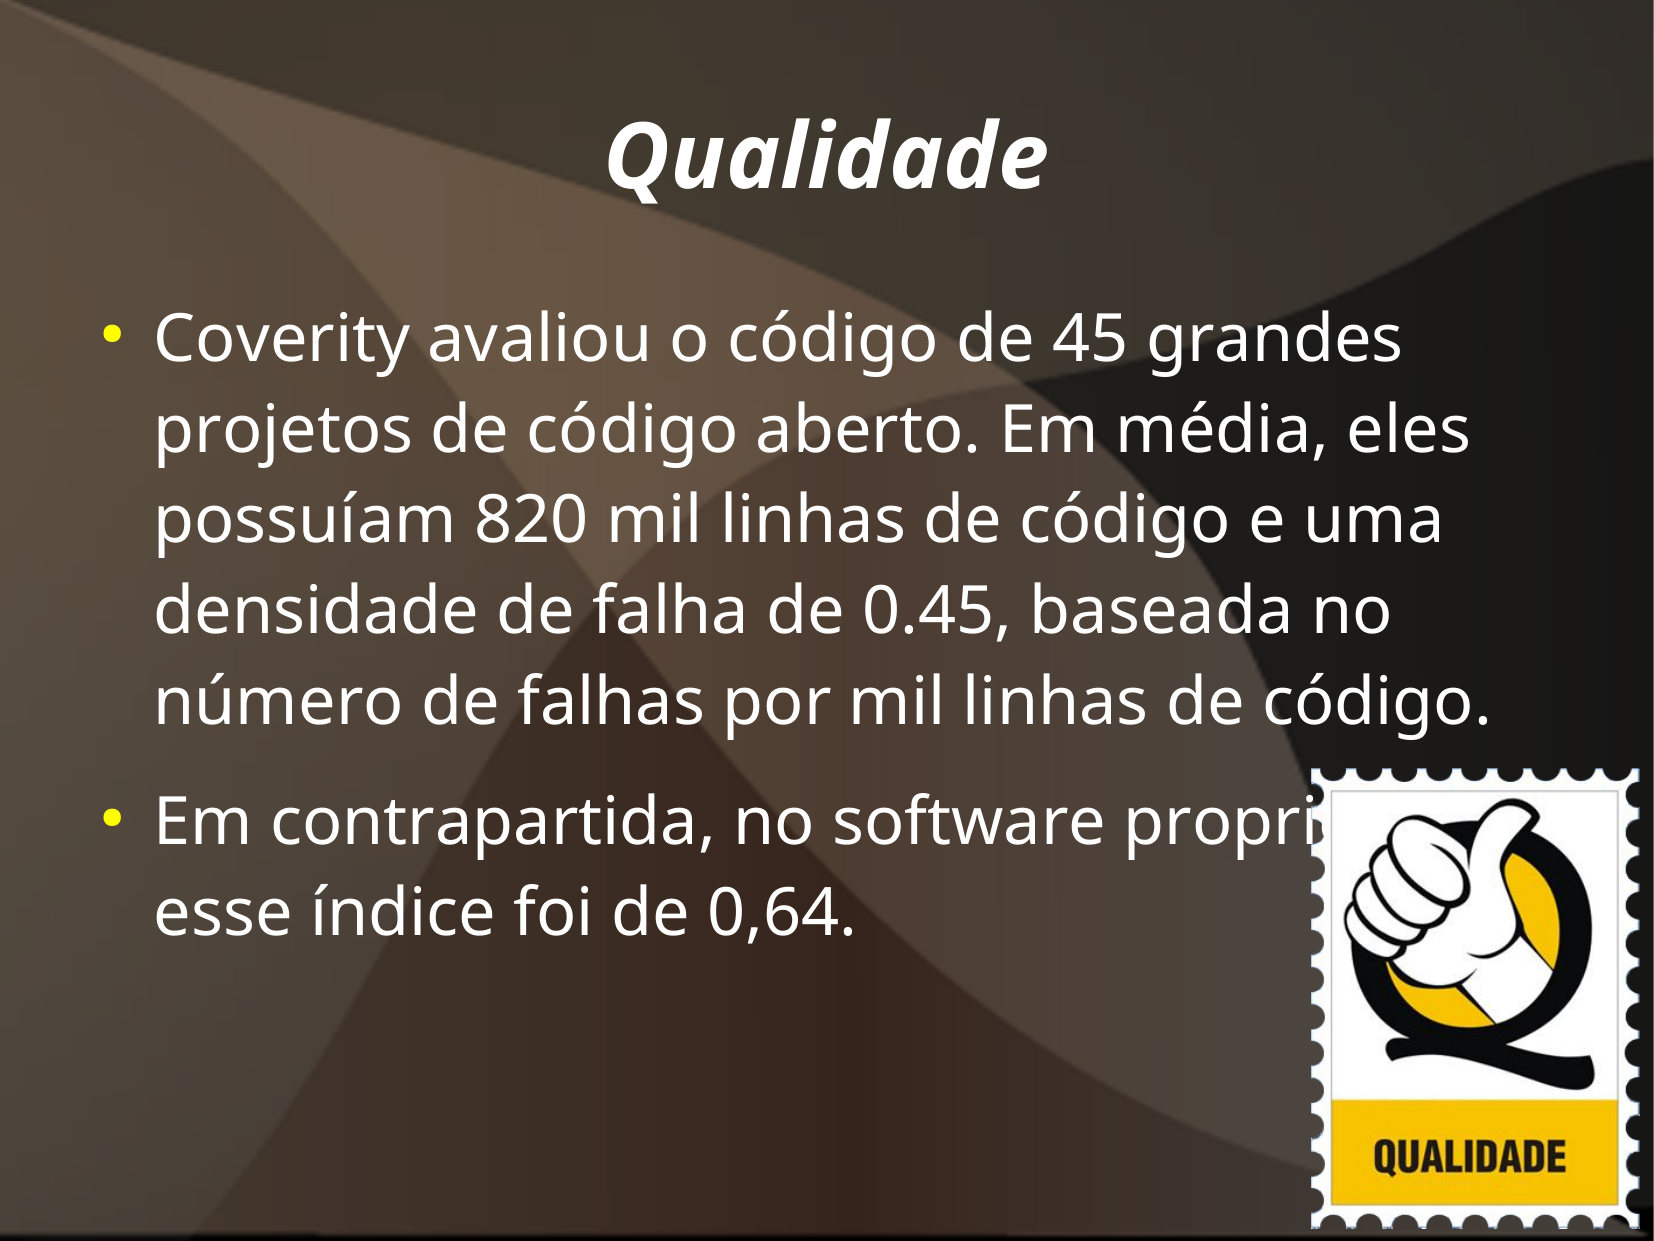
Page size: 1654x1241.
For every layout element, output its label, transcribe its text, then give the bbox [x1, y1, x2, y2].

title Qualidade [82, 49, 1571, 257]
picture [0, 0, 1654, 1241]
list Coverity avaliou o código de 45 grandes projetos de código aberto. Em média, eles possuíam 820 mil linhas de código e uma densidade de falha de 0.45, baseada no número de falhas por mil linhas de código. Em contrapartida, no software proprietário, esse índice foi de 0,64. [82, 290, 1571, 995]
